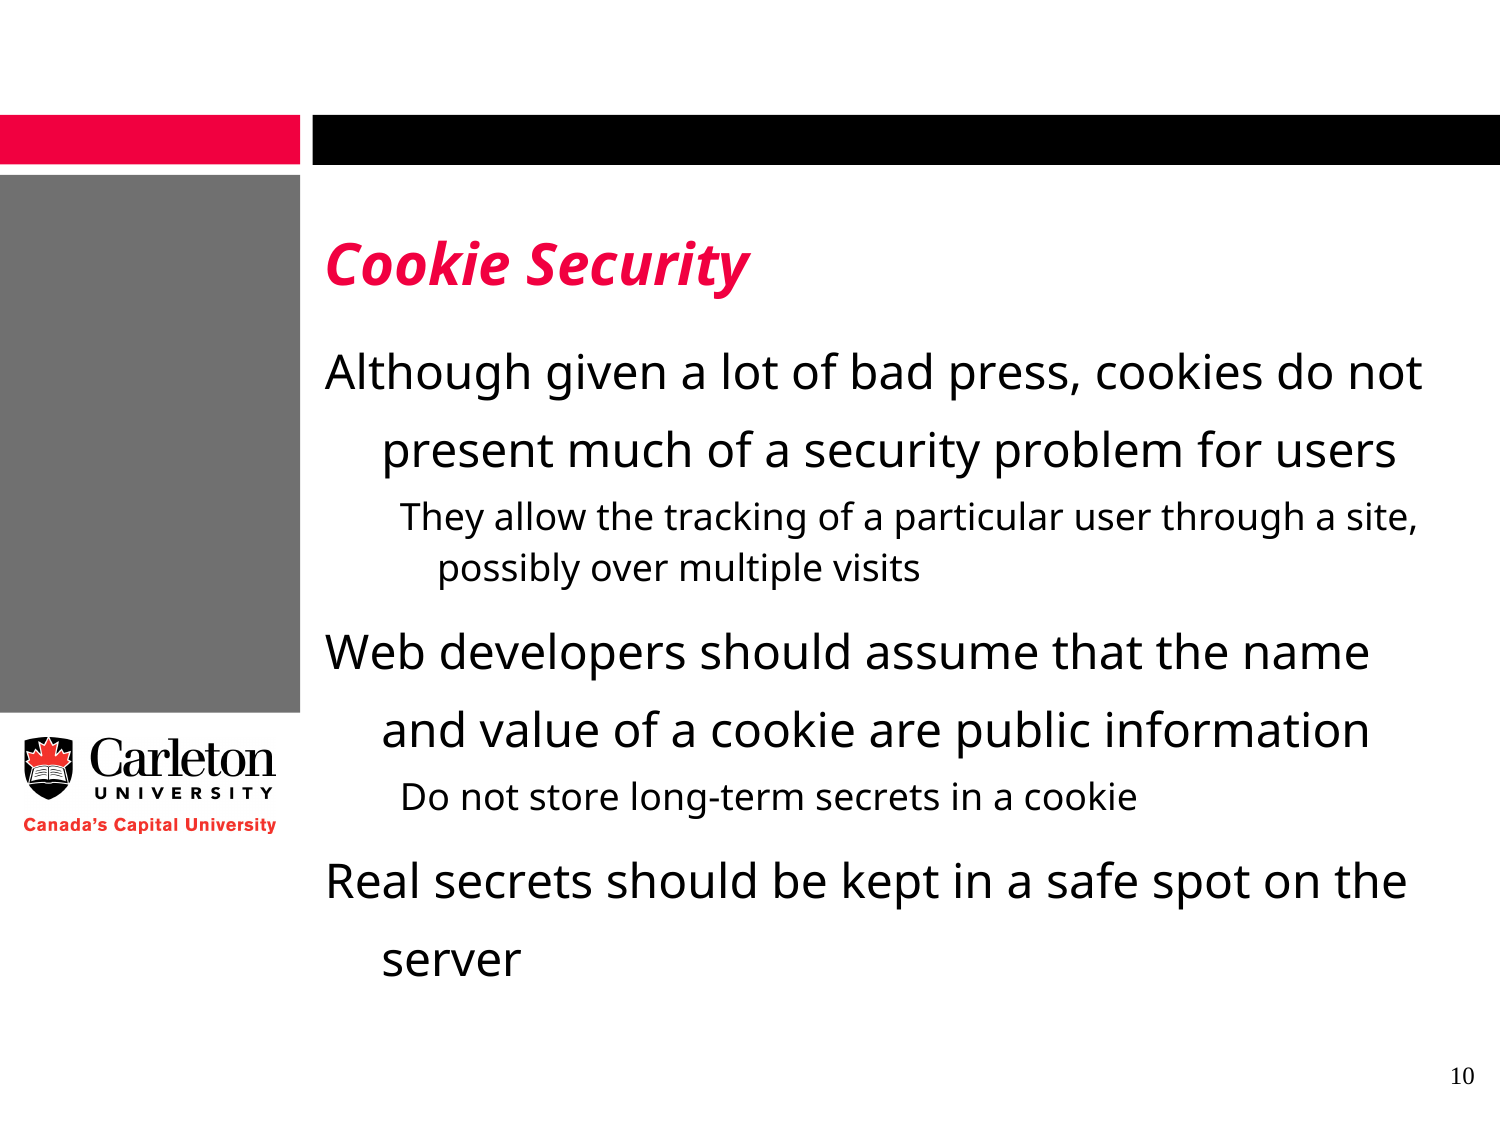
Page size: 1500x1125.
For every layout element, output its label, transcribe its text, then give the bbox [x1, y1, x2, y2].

title Cookie Security [324, 187, 1450, 324]
list Although given a lot of bad press, cookies do not present much of a security problem for users They allow the tracking of a particular user through a site, possibly over multiple visits Web developers should assume that the name and value of a cookie are public information Do not store long-term secrets in a cookie Real secrets should be kept in a safe spot on the server [324, 324, 1450, 1051]
picture [24, 737, 276, 834]
